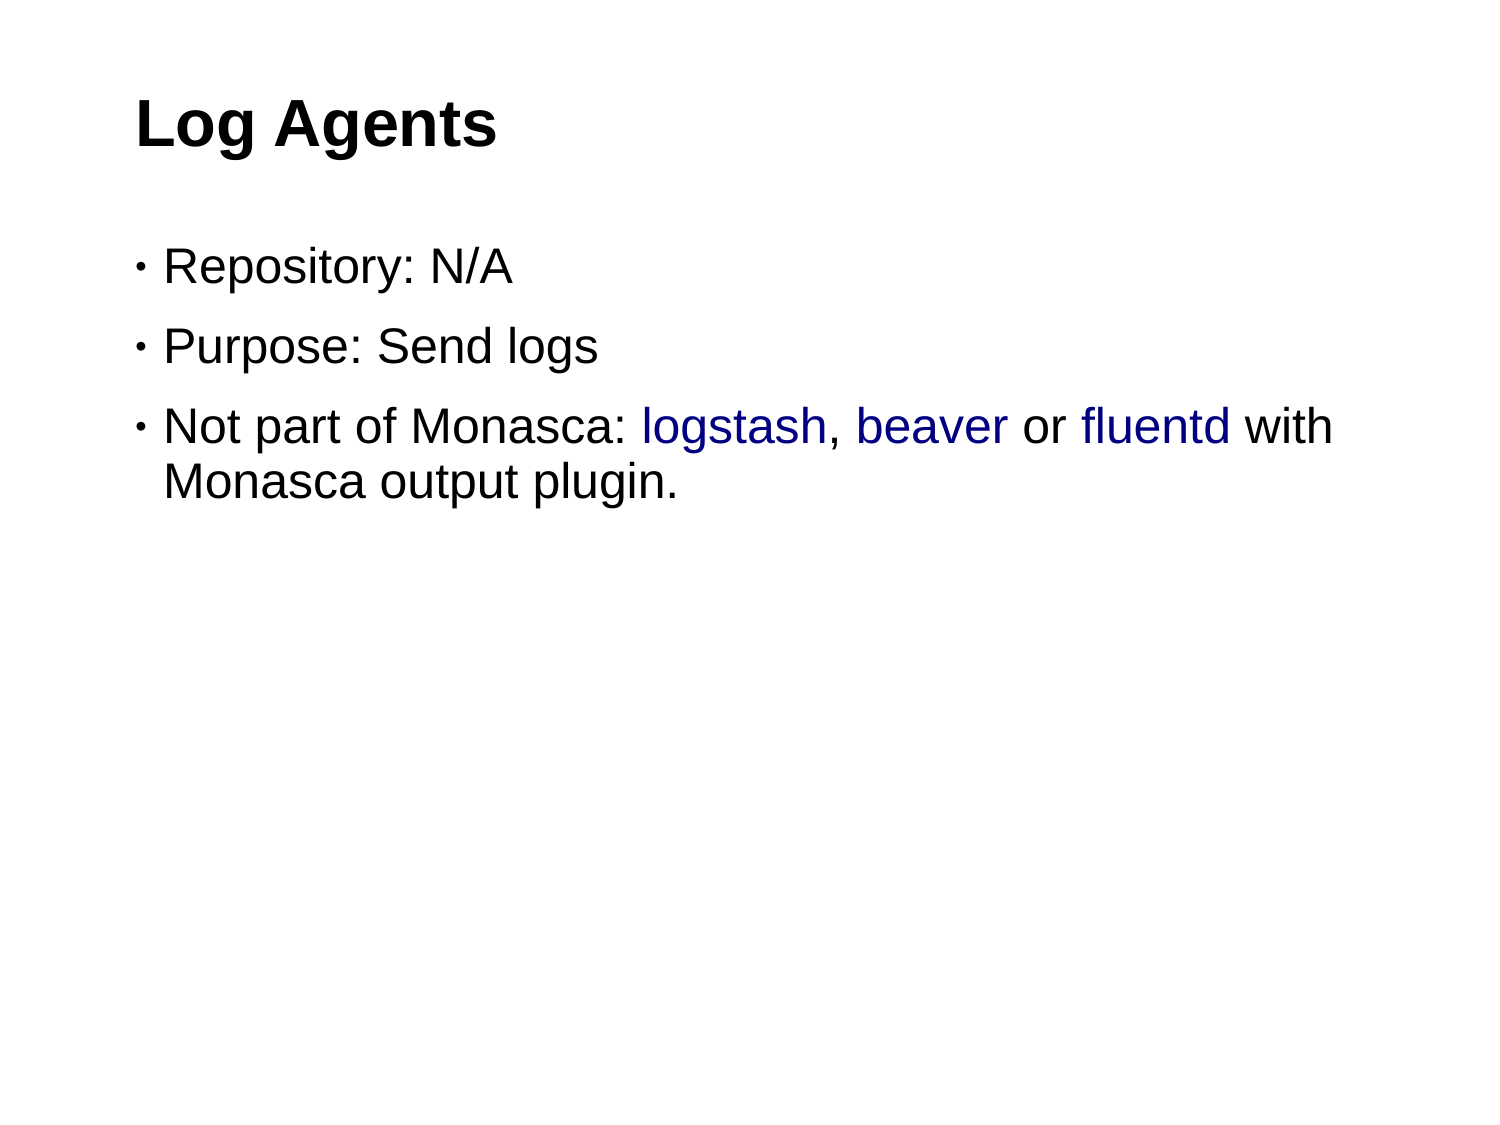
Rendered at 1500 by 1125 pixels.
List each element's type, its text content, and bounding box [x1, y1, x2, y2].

title Log Agents [135, 41, 1372, 204]
list Repository: N/A Purpose: Send logs Not part of Monasca: logstash, beaver or fluentd with Monasca output plugin. [135, 238, 1372, 892]
